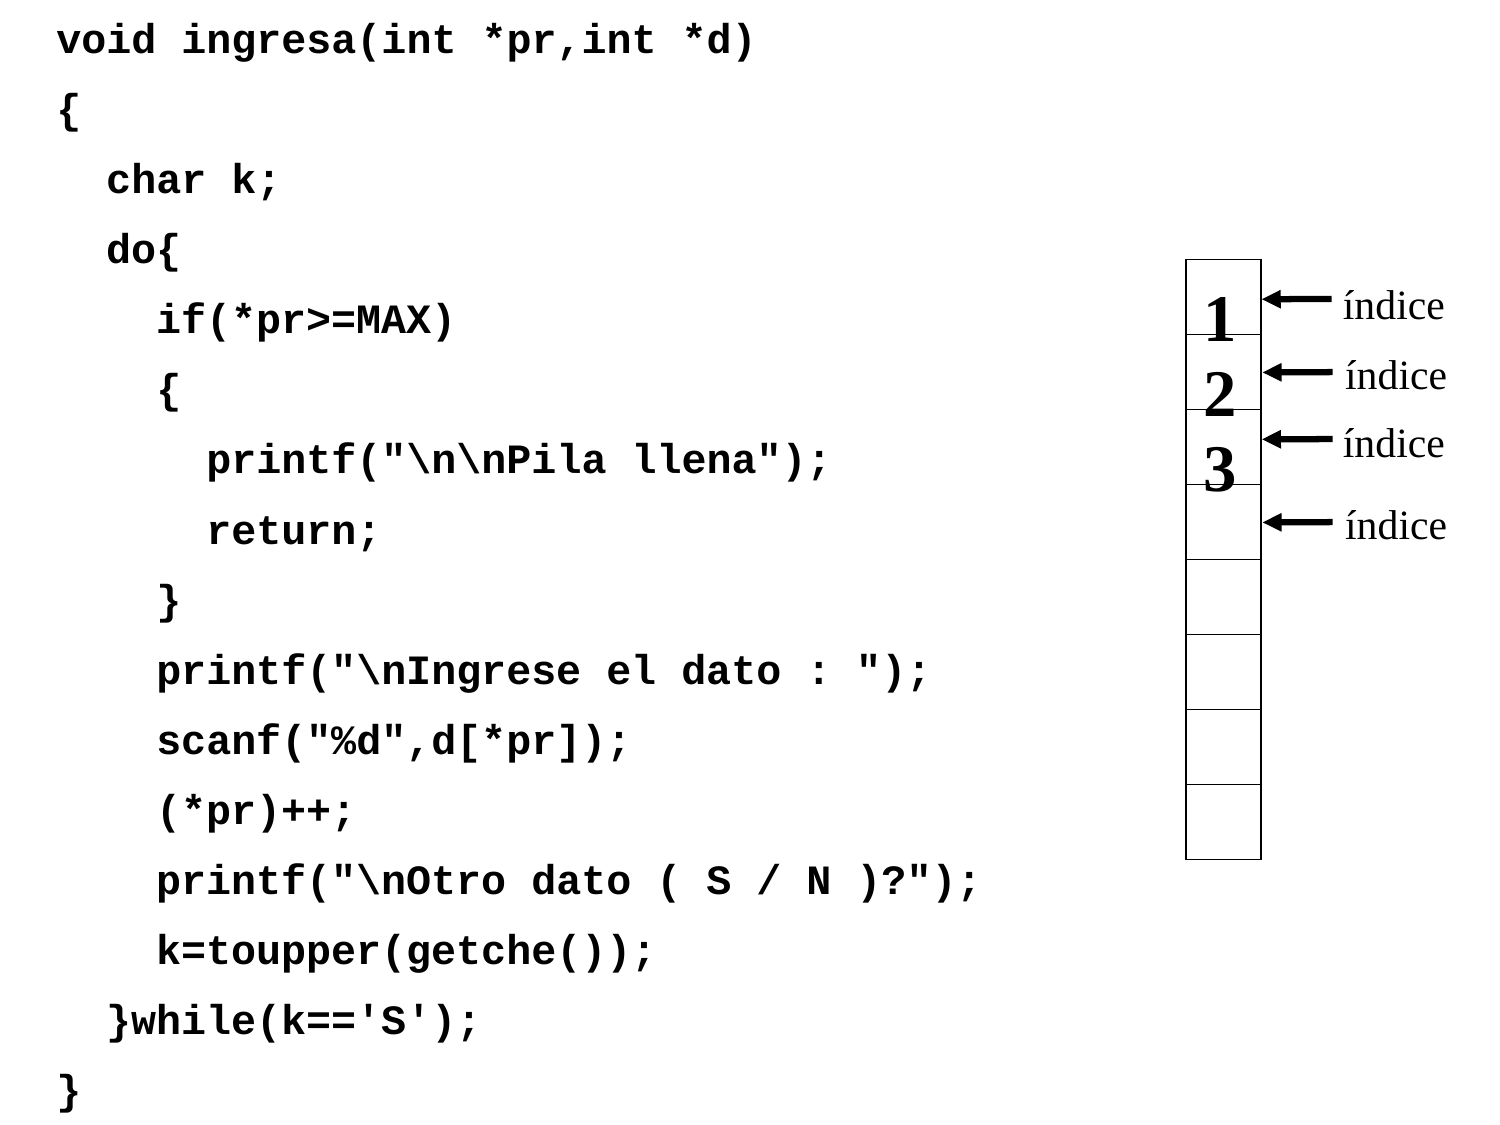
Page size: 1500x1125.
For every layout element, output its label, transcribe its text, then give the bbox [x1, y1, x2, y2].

text_box printf("\nIngrese el dato : "); [41, 634, 947, 701]
text_box índice [1343, 497, 1449, 543]
text_box return; [41, 494, 397, 561]
text_box if(*pr>=MAX) [41, 284, 472, 350]
text_box índice [1341, 277, 1447, 323]
text_box } [41, 564, 197, 631]
text_box printf("\nOtro dato ( S / N )?"); [41, 844, 997, 911]
text_box índice [1343, 347, 1449, 393]
text_box scanf("%d",d[*pr]); [41, 704, 647, 771]
text_box do{ [41, 214, 197, 280]
text_box void ingresa(int *pr,int *d) [41, 4, 772, 70]
text_box k=toupper(getche()); [41, 914, 672, 981]
text_box } [41, 1055, 97, 1121]
text_box 2 [1198, 350, 1243, 396]
text_box }while(k=='S'); [41, 984, 497, 1051]
text_box índice [1341, 415, 1447, 461]
text_box [1186, 259, 1262, 860]
text_box char k; [41, 144, 297, 210]
text_box printf("\n\nPila llena"); [41, 424, 847, 491]
text_box { [41, 74, 97, 140]
text_box 1 [1198, 275, 1243, 321]
text_box { [41, 354, 197, 420]
text_box 3 [1198, 425, 1243, 471]
text_box (*pr)++; [41, 774, 372, 841]
